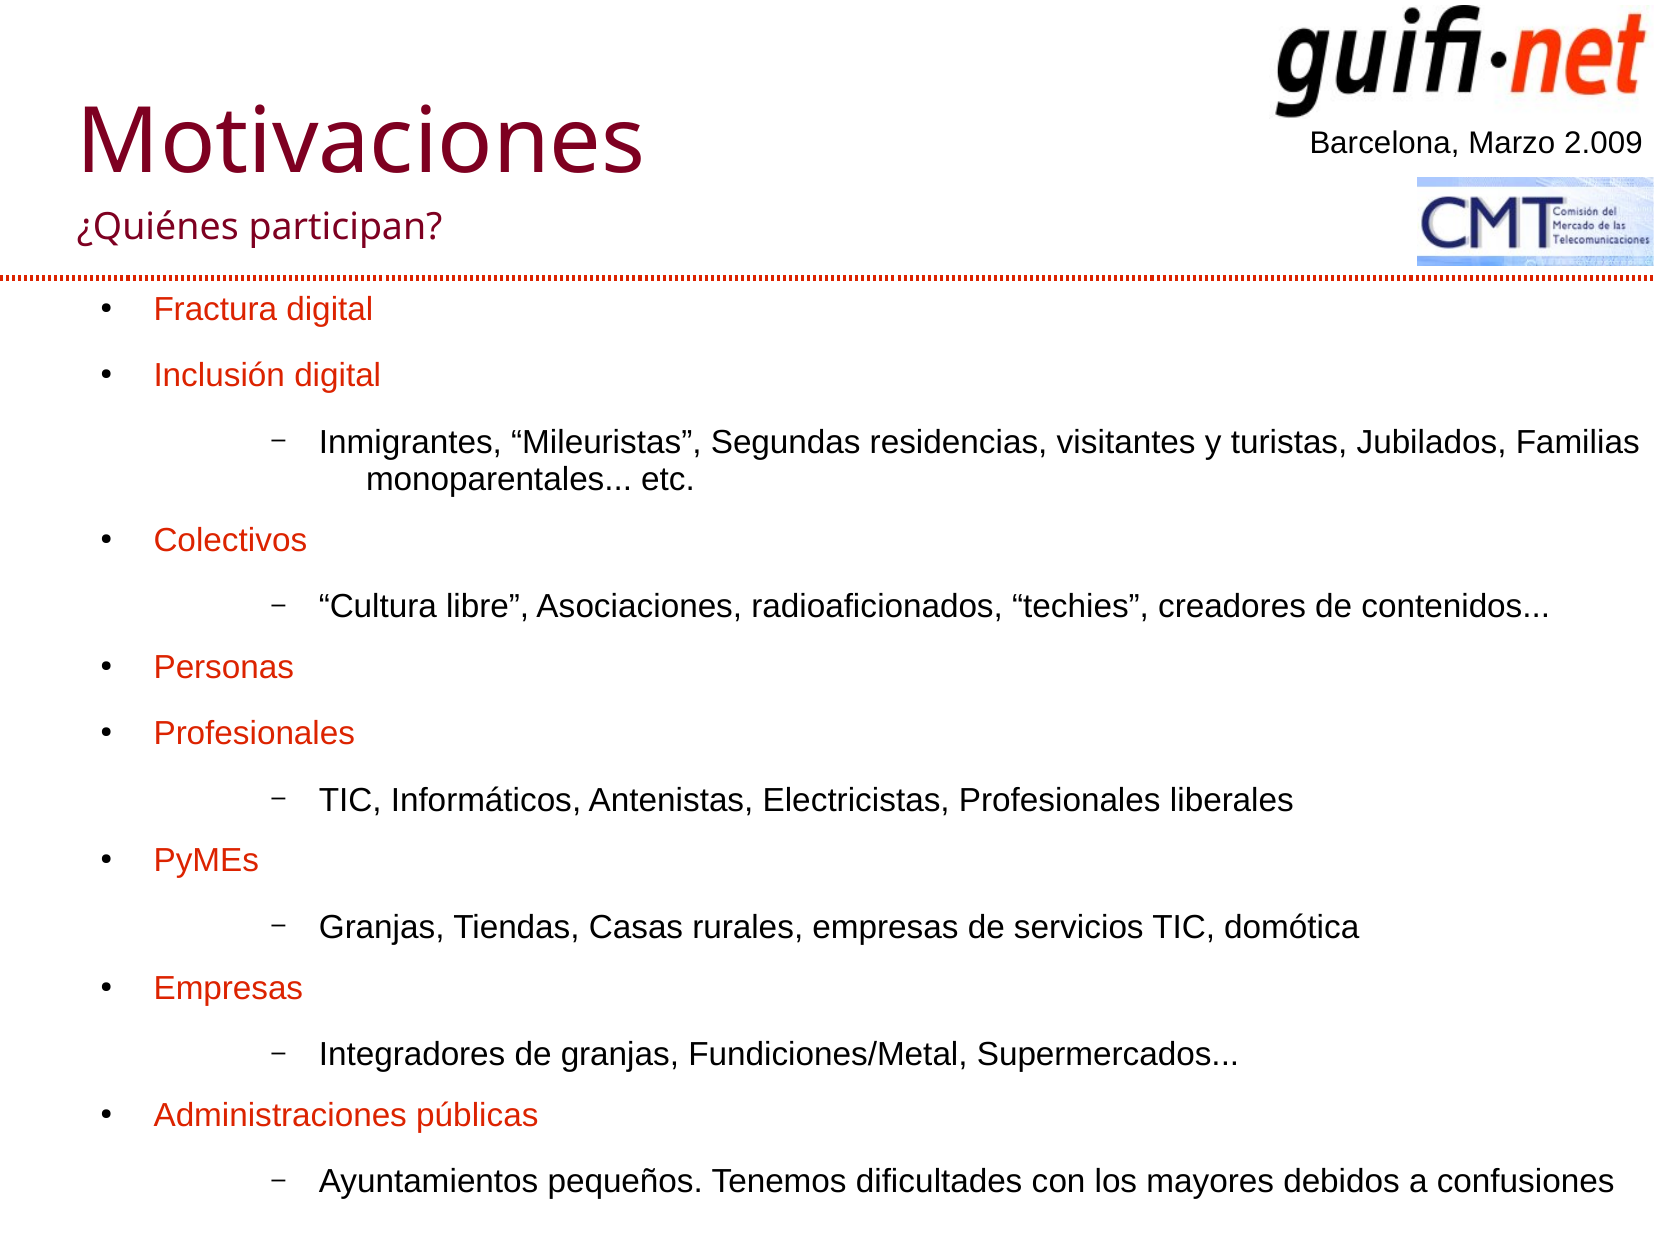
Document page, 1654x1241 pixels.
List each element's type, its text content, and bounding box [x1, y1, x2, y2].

picture [1417, 177, 1654, 266]
picture [1269, 5, 1654, 119]
title Motivaciones ¿Quiénes participan? [76, 59, 1093, 267]
list Fractura digital Inclusión digital Inmigrantes, “Mileuristas”, Segundas residencias, visitantes y turistas, Jubilados, Familias monoparentales... etc. Colectivos “Cultura libre”, Asociaciones, radioaficionados, “techies”, creadores de contenidos... Personas Profesionales TIC, Informáticos, Antenistas, Electricistas, Profesionales liberales PyMEs Granjas, Tiendas, Casas rurales, empresas de servicios TIC, domótica Empresas Integradores de granjas, Fundiciones/Metal, Supermercados... Administraciones públicas Ayuntamientos pequeños. Tenemos dificultades con los mayores debidos a confusiones [82, 290, 1654, 1201]
